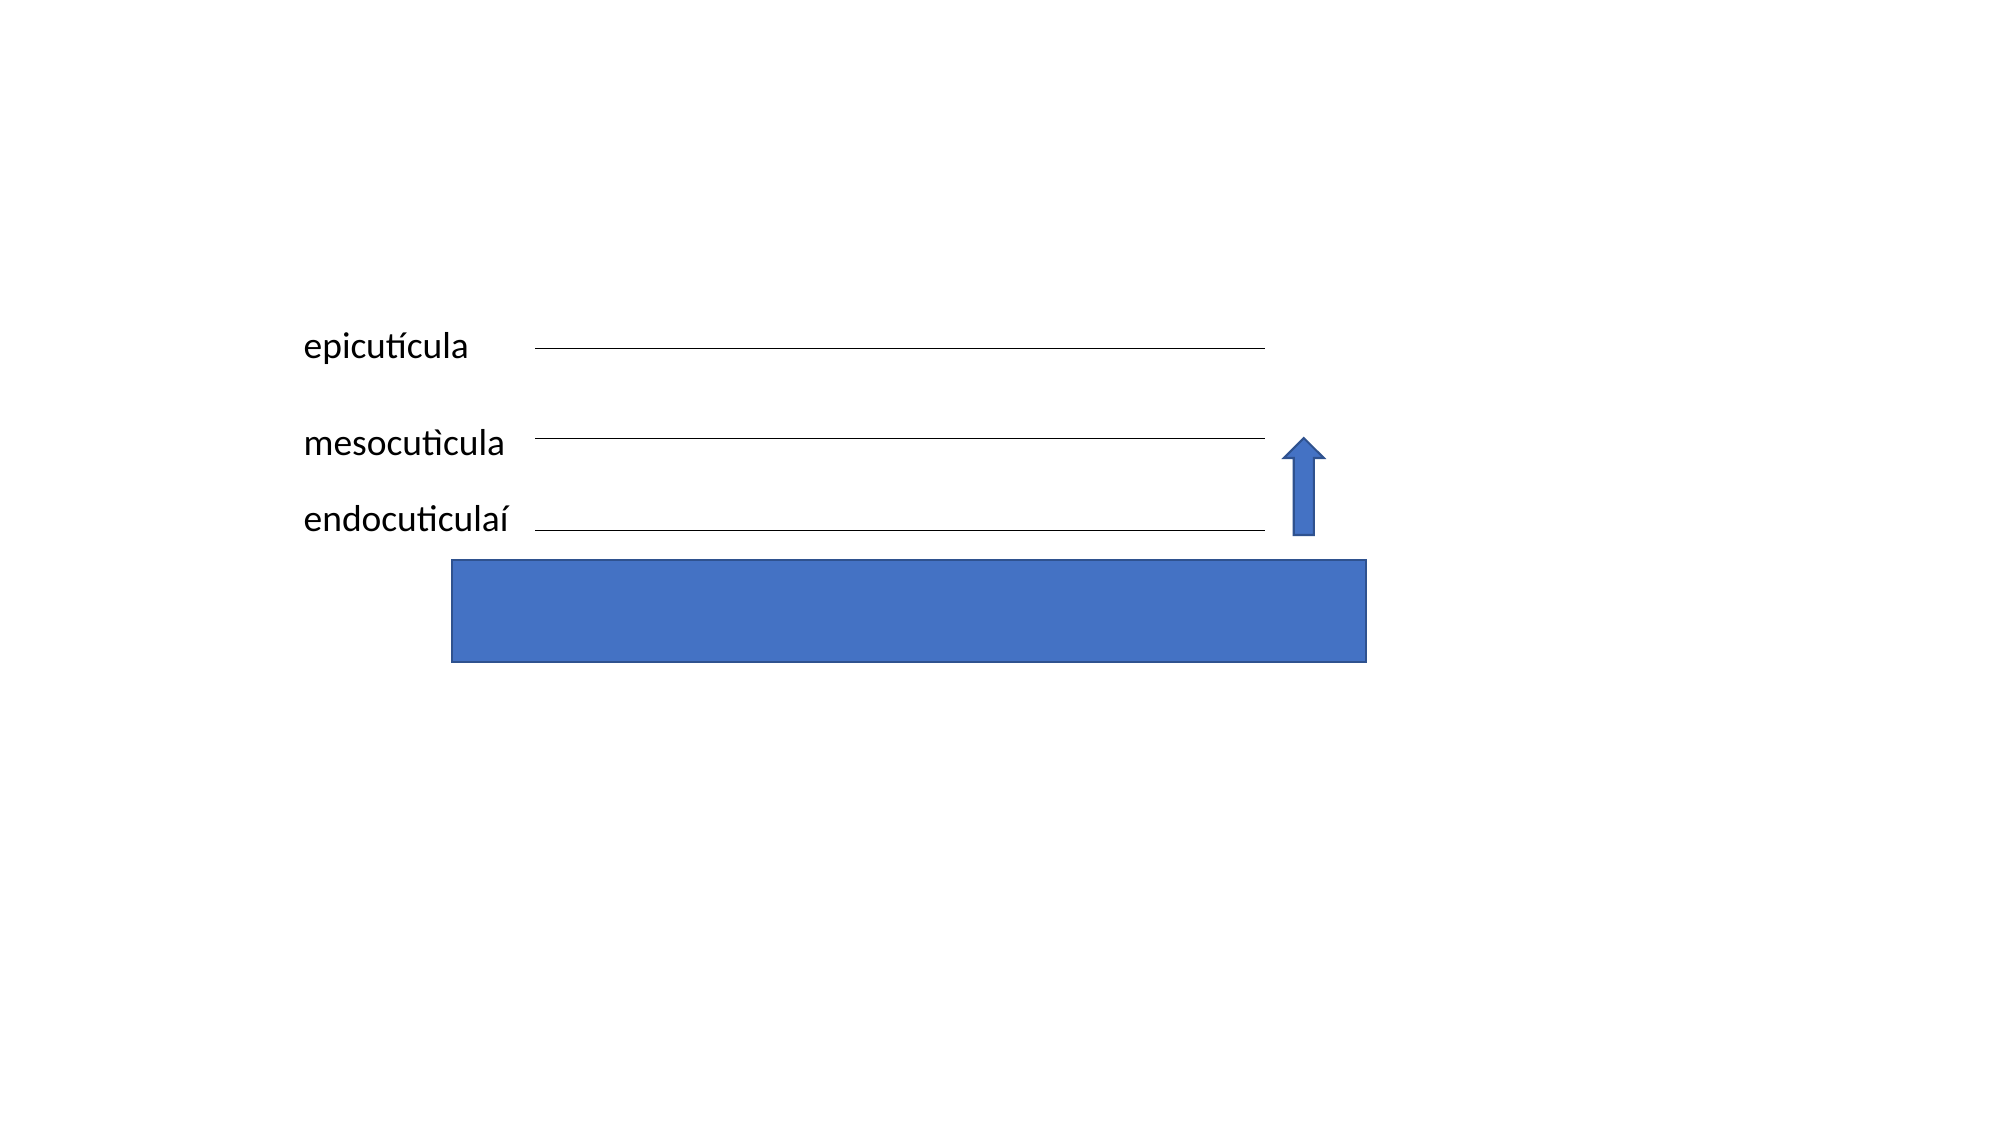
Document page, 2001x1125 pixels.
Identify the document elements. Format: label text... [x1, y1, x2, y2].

text_box endocuticulaí [288, 486, 561, 548]
text_box [1283, 438, 1324, 535]
text_box [452, 560, 1366, 662]
text_box epicutícula [288, 313, 520, 375]
text_box mesocutìcula [288, 410, 536, 472]
